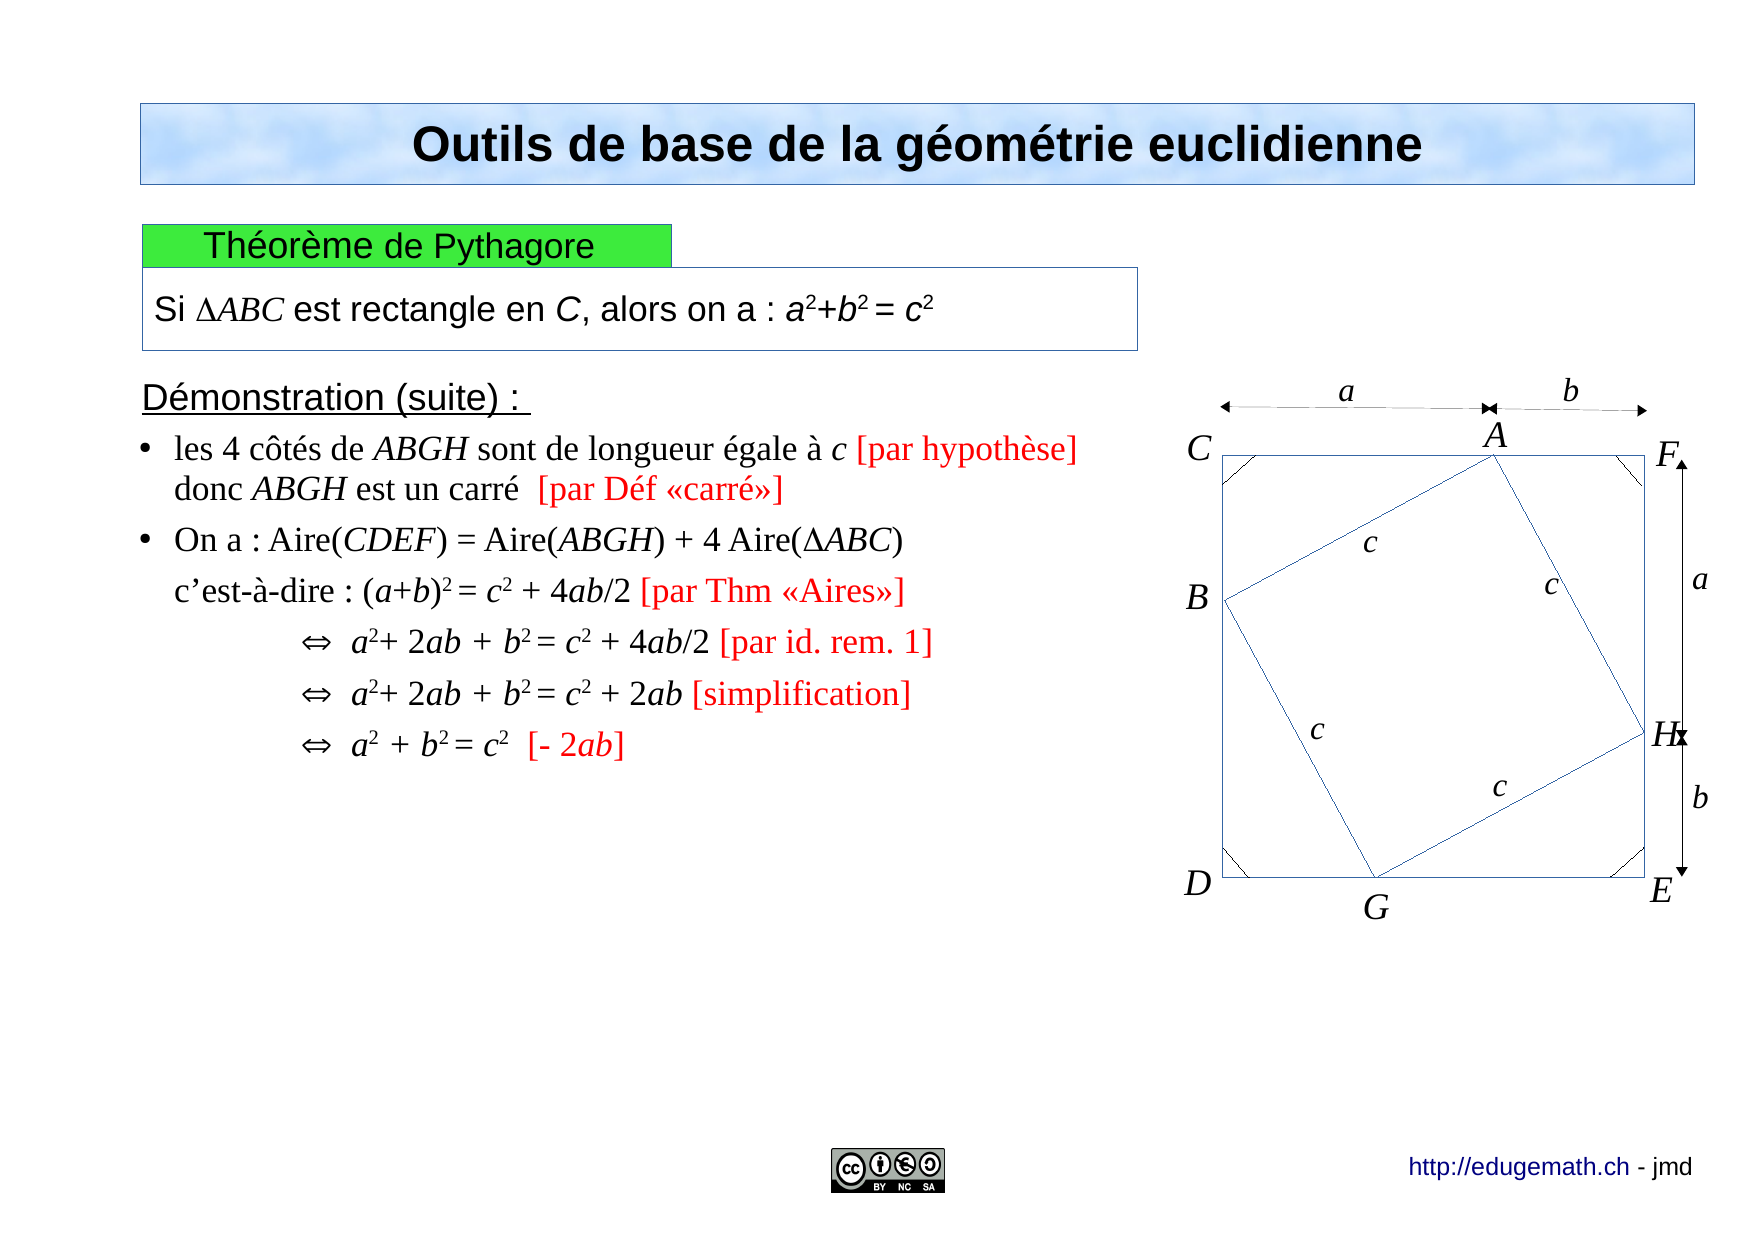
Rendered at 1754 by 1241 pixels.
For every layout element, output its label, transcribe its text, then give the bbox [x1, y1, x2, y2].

text_box b [1548, 364, 1595, 418]
text_box c [1529, 557, 1574, 611]
text_box B [1170, 568, 1229, 626]
text_box H [1637, 705, 1682, 763]
text_box c [1295, 702, 1340, 755]
text_box E [1635, 861, 1712, 920]
text_box D [1169, 854, 1246, 912]
text_box c [1348, 515, 1393, 569]
text_box G [1347, 878, 1406, 937]
text_box Théorème de Pythagore [142, 224, 672, 267]
text_box c [1477, 759, 1523, 813]
text_box H [1683, 705, 1695, 763]
text_box les 4 côtés de ABGH sont de longueur égale à c [par hypothèse] donc ABGH est un carré [par Déf «carré»] On a : Aire(CDEF) = Aire(ABGH) + 4 Aire(DABC) c’est-à-dire : (a+b)2 = c2 + 4ab/2 [par Thm «Aires»] Û a2+ 2ab + b2 = c2 + 4ab/2 [par id. rem. 1] Û a2+ 2ab + b2 = c2 + 2ab [simplification] Û a2 + b2 = c2 [- 2ab] [126, 416, 1097, 902]
picture [831, 1148, 945, 1193]
text_box http://edugemath.ch - jmd [1393, 1145, 1737, 1189]
text_box Démonstration (suite) : [126, 369, 547, 416]
text_box F [1641, 425, 1714, 483]
text_box Outils de base de la géométrie euclidienne [140, 103, 1695, 185]
text_box Si DABC est rectangle en C, alors on a : a2+b2 = c2 [142, 267, 1138, 351]
text_box b [1677, 770, 1724, 824]
text_box C [1171, 419, 1251, 477]
text_box a [1677, 552, 1724, 606]
text_box a [1323, 364, 1371, 417]
text_box A [1469, 406, 1527, 465]
